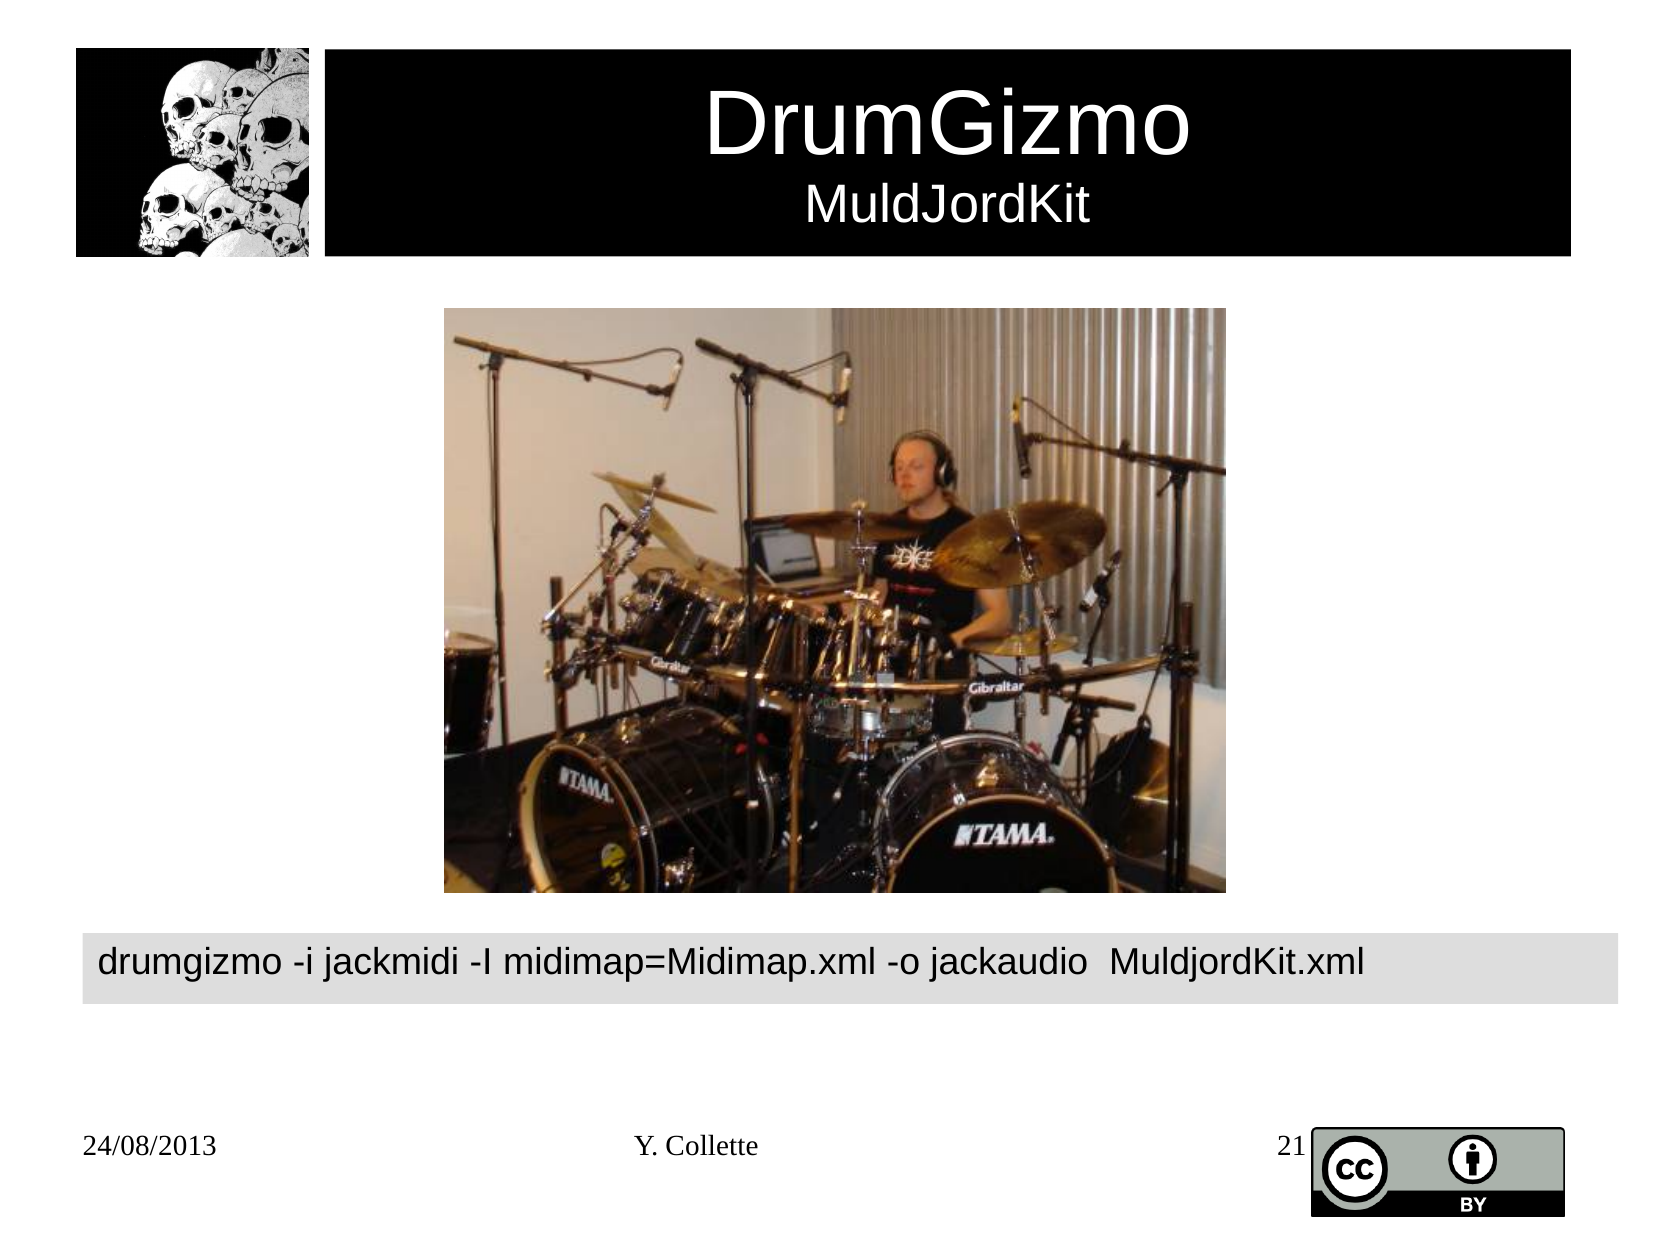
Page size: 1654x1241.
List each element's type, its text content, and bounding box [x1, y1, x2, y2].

picture [1311, 1127, 1565, 1217]
picture [444, 308, 1226, 893]
title DrumGizmo MuldJordKit [324, 49, 1571, 257]
picture [76, 48, 309, 257]
text_box drumgizmo -i jackmidi -I midimap=Midimap.xml -o jackaudio MuldjordKit.xml [82, 933, 1619, 1004]
